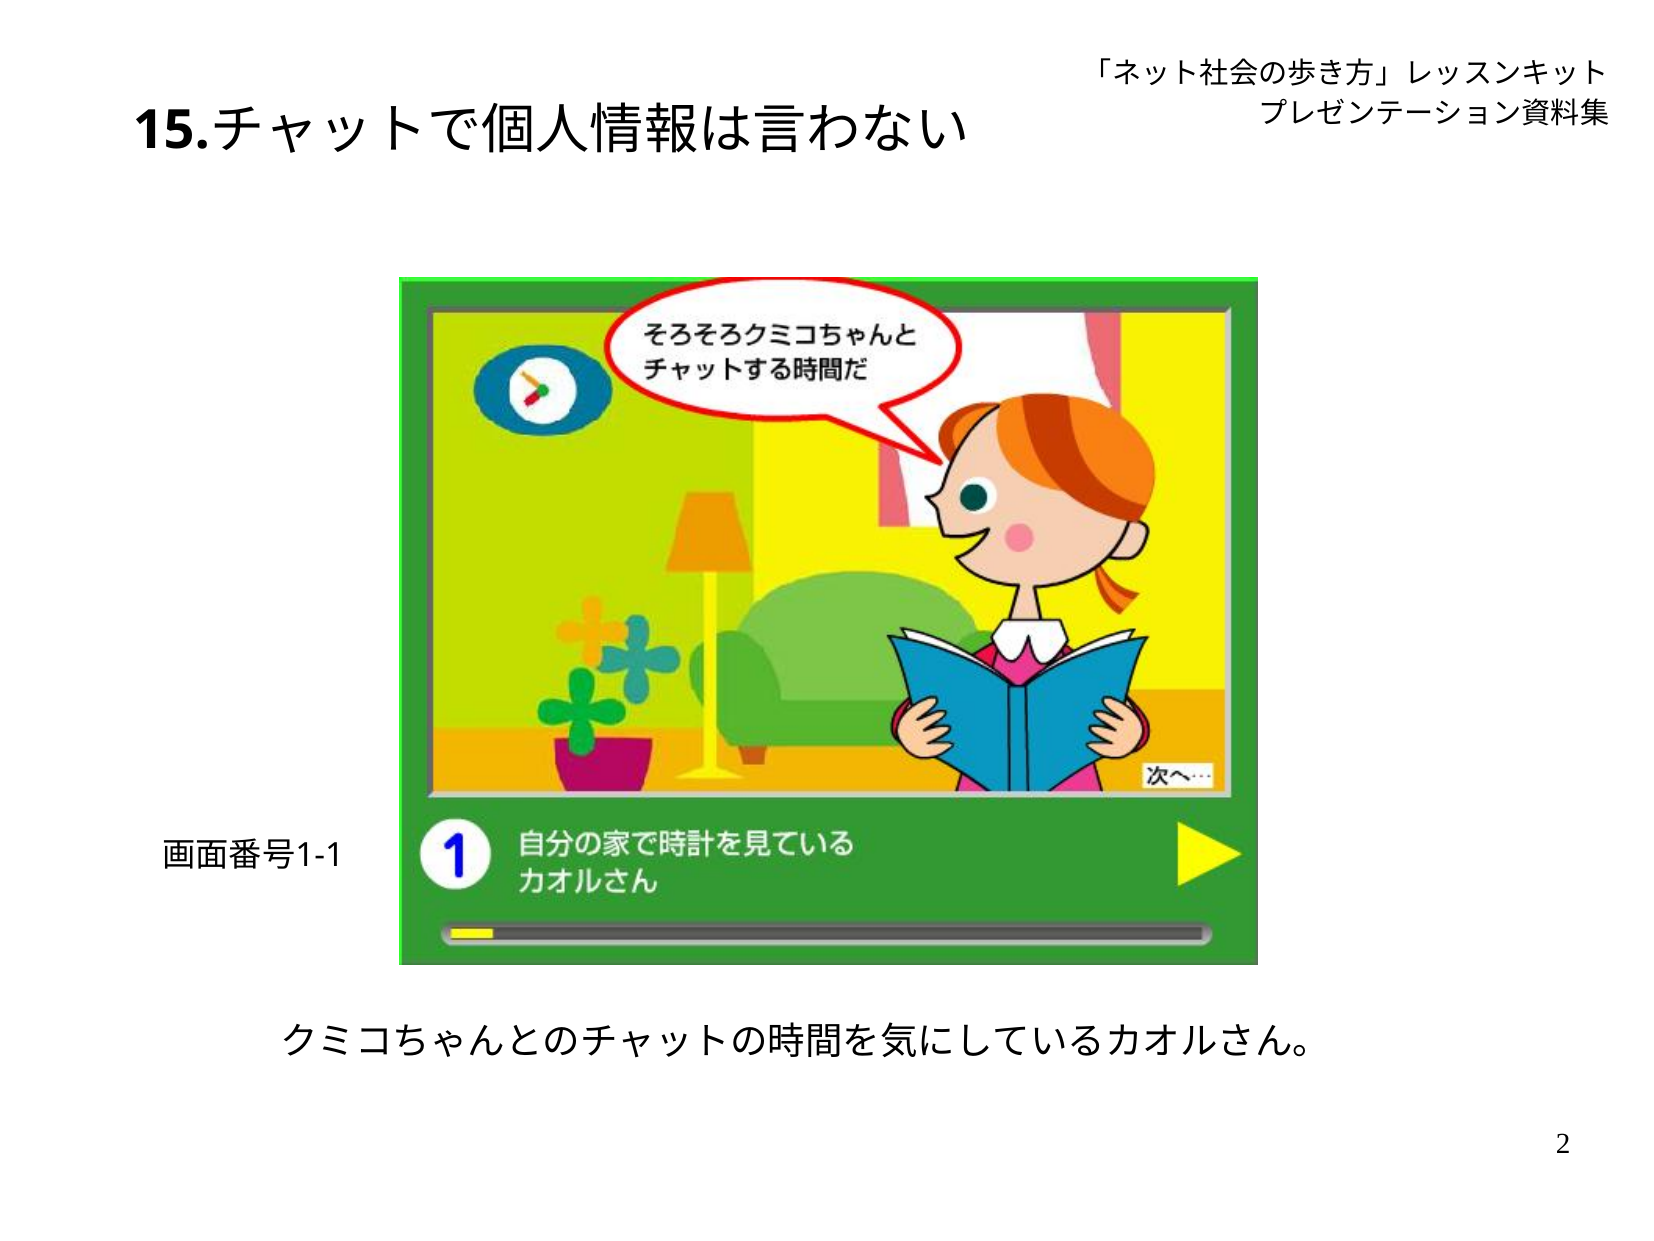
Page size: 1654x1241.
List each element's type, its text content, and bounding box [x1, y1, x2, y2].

text_box クミコちゃんとのチャットの時間を気にしているカオルさん。 [265, 1003, 1447, 1074]
text_box 画面番号1-1 [147, 826, 384, 882]
text_box 15.チャットで個人情報は言わない [118, 88, 1241, 169]
picture [399, 277, 1258, 965]
text_box 「ネット社会の歩き方」レッスンキット プレゼンテーション資料集 [1062, 44, 1625, 139]
